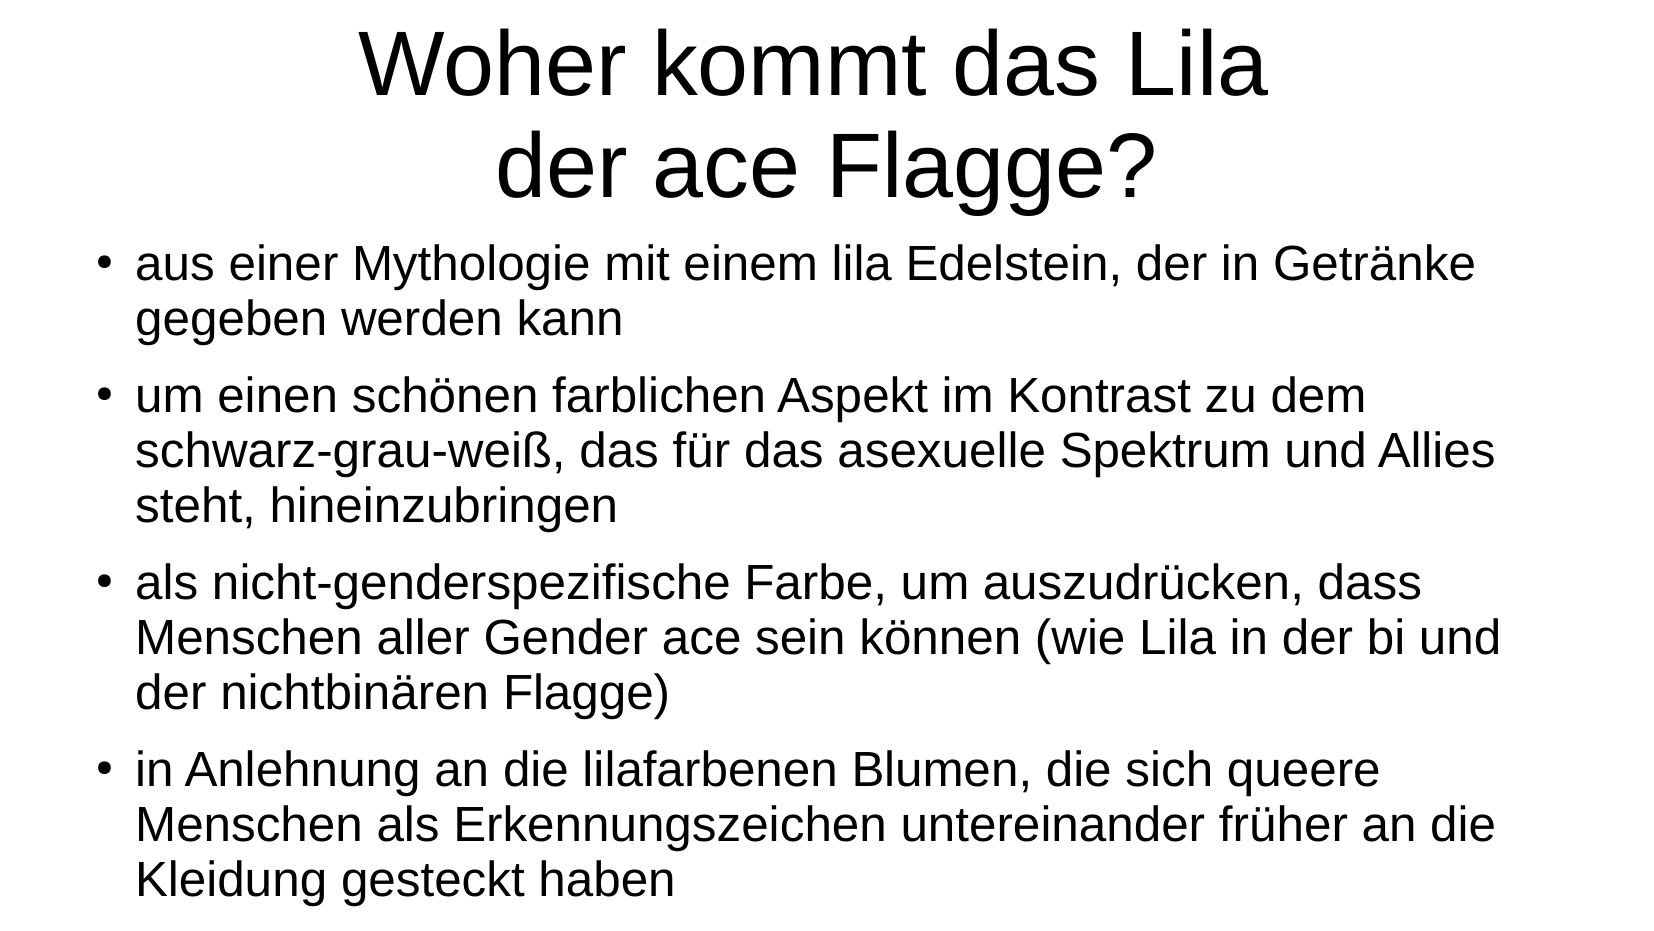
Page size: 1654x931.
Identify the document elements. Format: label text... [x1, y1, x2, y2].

list aus einer Mythologie mit einem lila Edelstein, der in Getränke gegeben werden kann um einen schönen farblichen Aspekt im Kontrast zu dem schwarz-grau-weiß, das für das asexuelle Spektrum und Allies steht, hineinzubringen als nicht-genderspezifische Farbe, um auszudrücken, dass Menschen aller Gender ace sein können (wie Lila in der bi und der nichtbinären Flagge) in Anlehnung an die lilafarbenen Blumen, die sich queere Menschen als Erkennungszeichen untereinander früher an die Kleidung gesteckt haben [82, 236, 1571, 916]
title Woher kommt das Lila der ace Flagge? [0, 12, 1654, 218]
